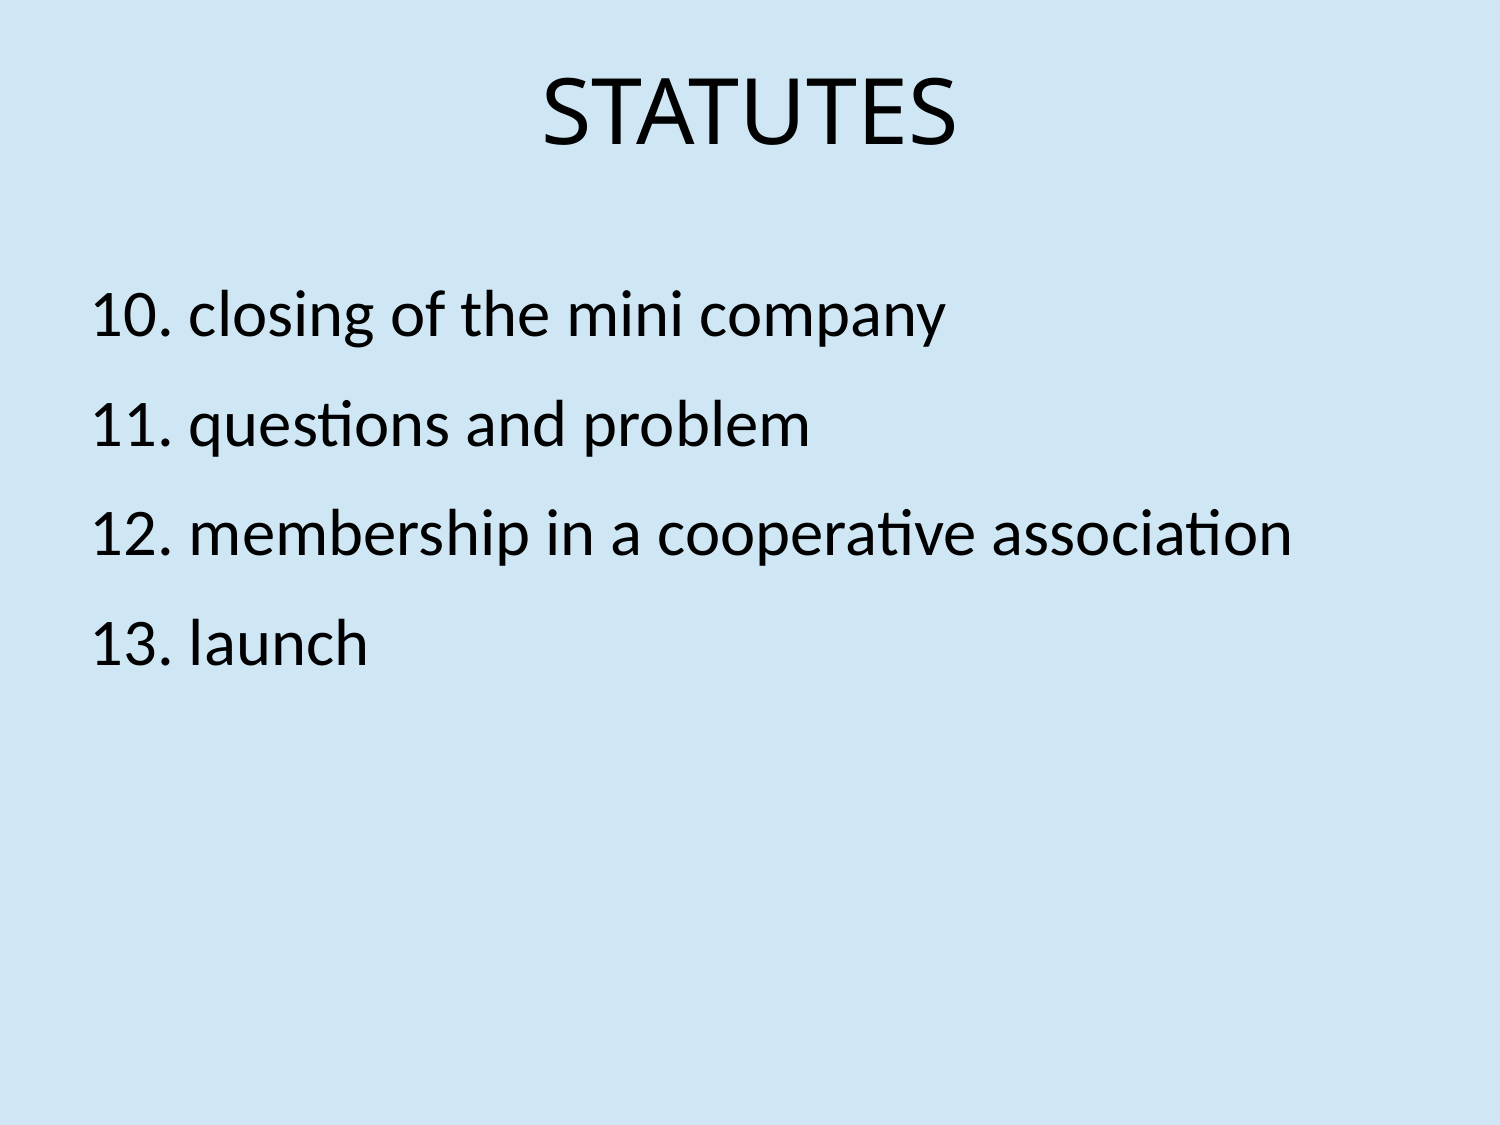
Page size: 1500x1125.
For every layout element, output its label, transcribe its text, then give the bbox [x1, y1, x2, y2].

title STATUTES [75, 45, 1425, 233]
list 10. closing of the mini company 11. questions and problem 12. membership in a cooperative association 13. launch [75, 262, 1425, 1005]
